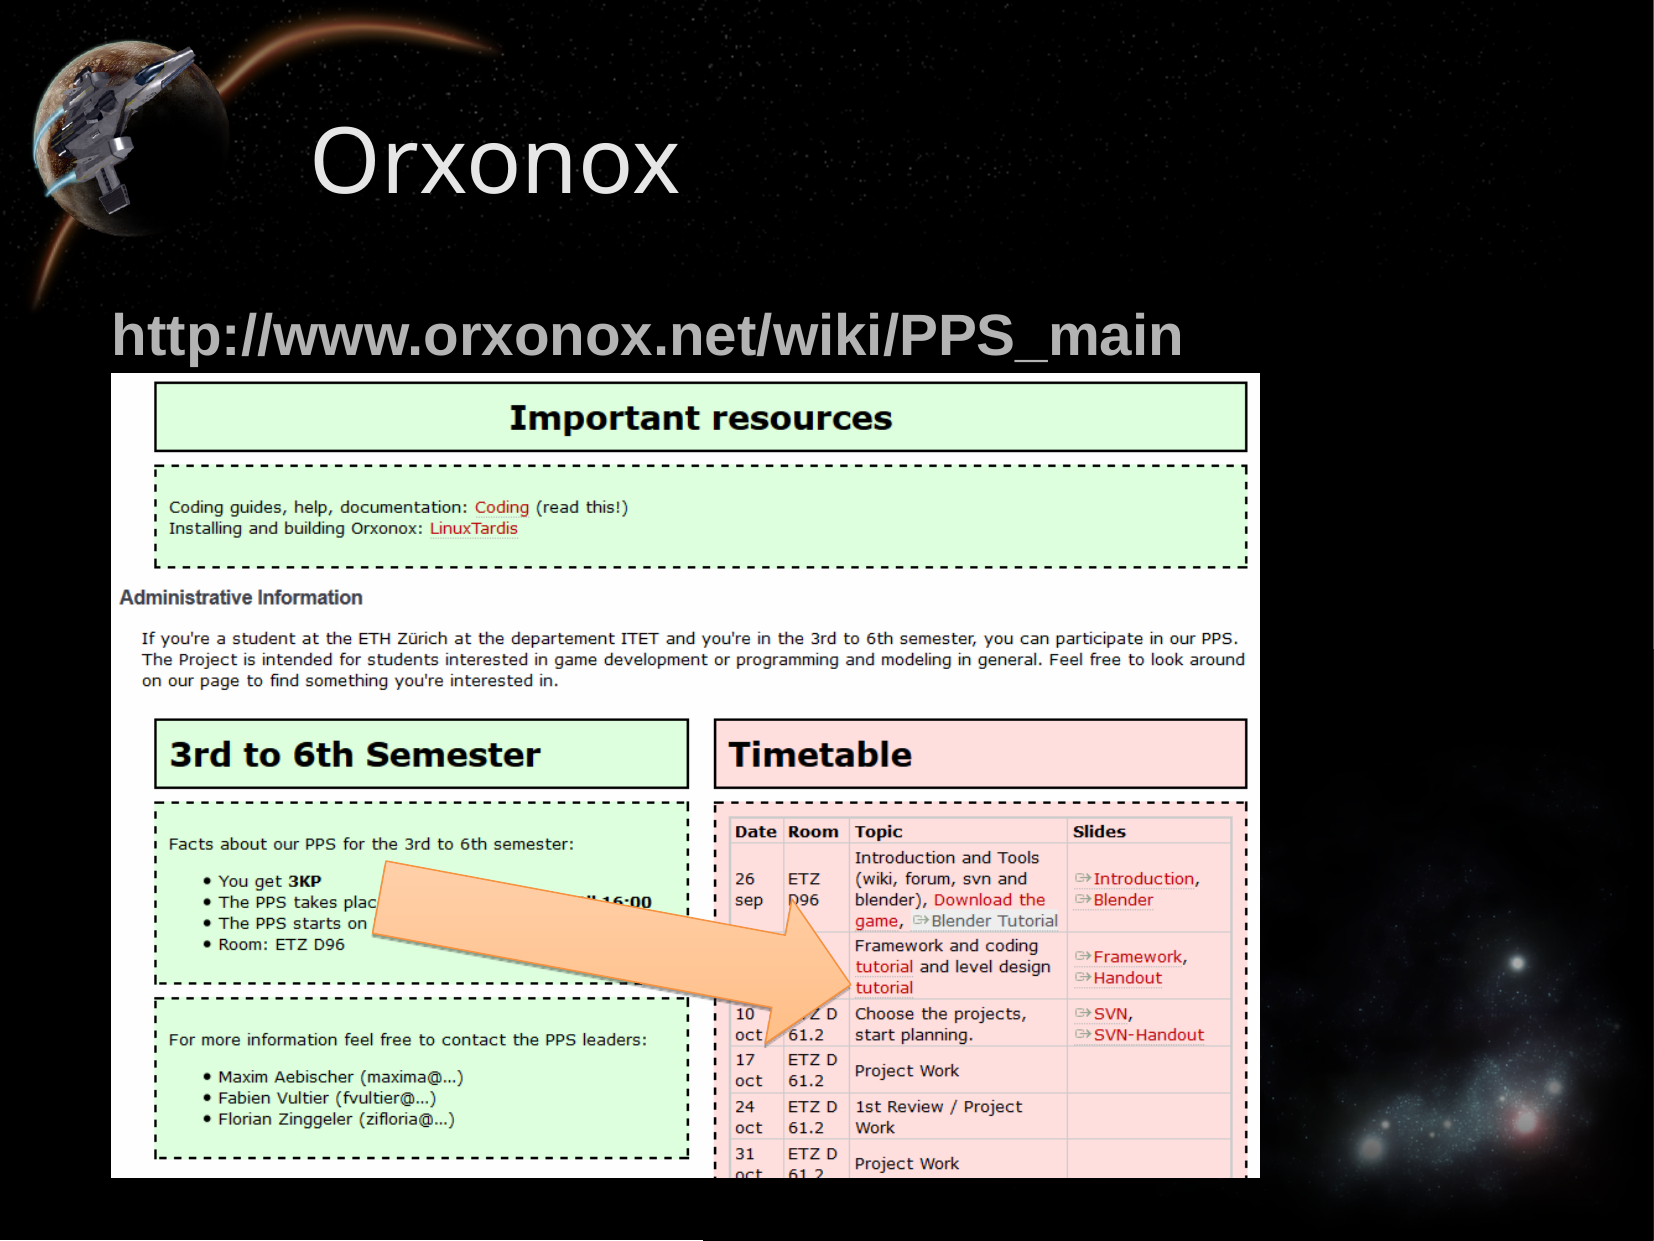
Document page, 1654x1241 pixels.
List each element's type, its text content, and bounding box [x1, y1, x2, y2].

text_box [372, 861, 851, 1044]
picture [0, 0, 1654, 1241]
text_box http://www.orxonox.net/wiki/PPS_main [111, 280, 1601, 384]
